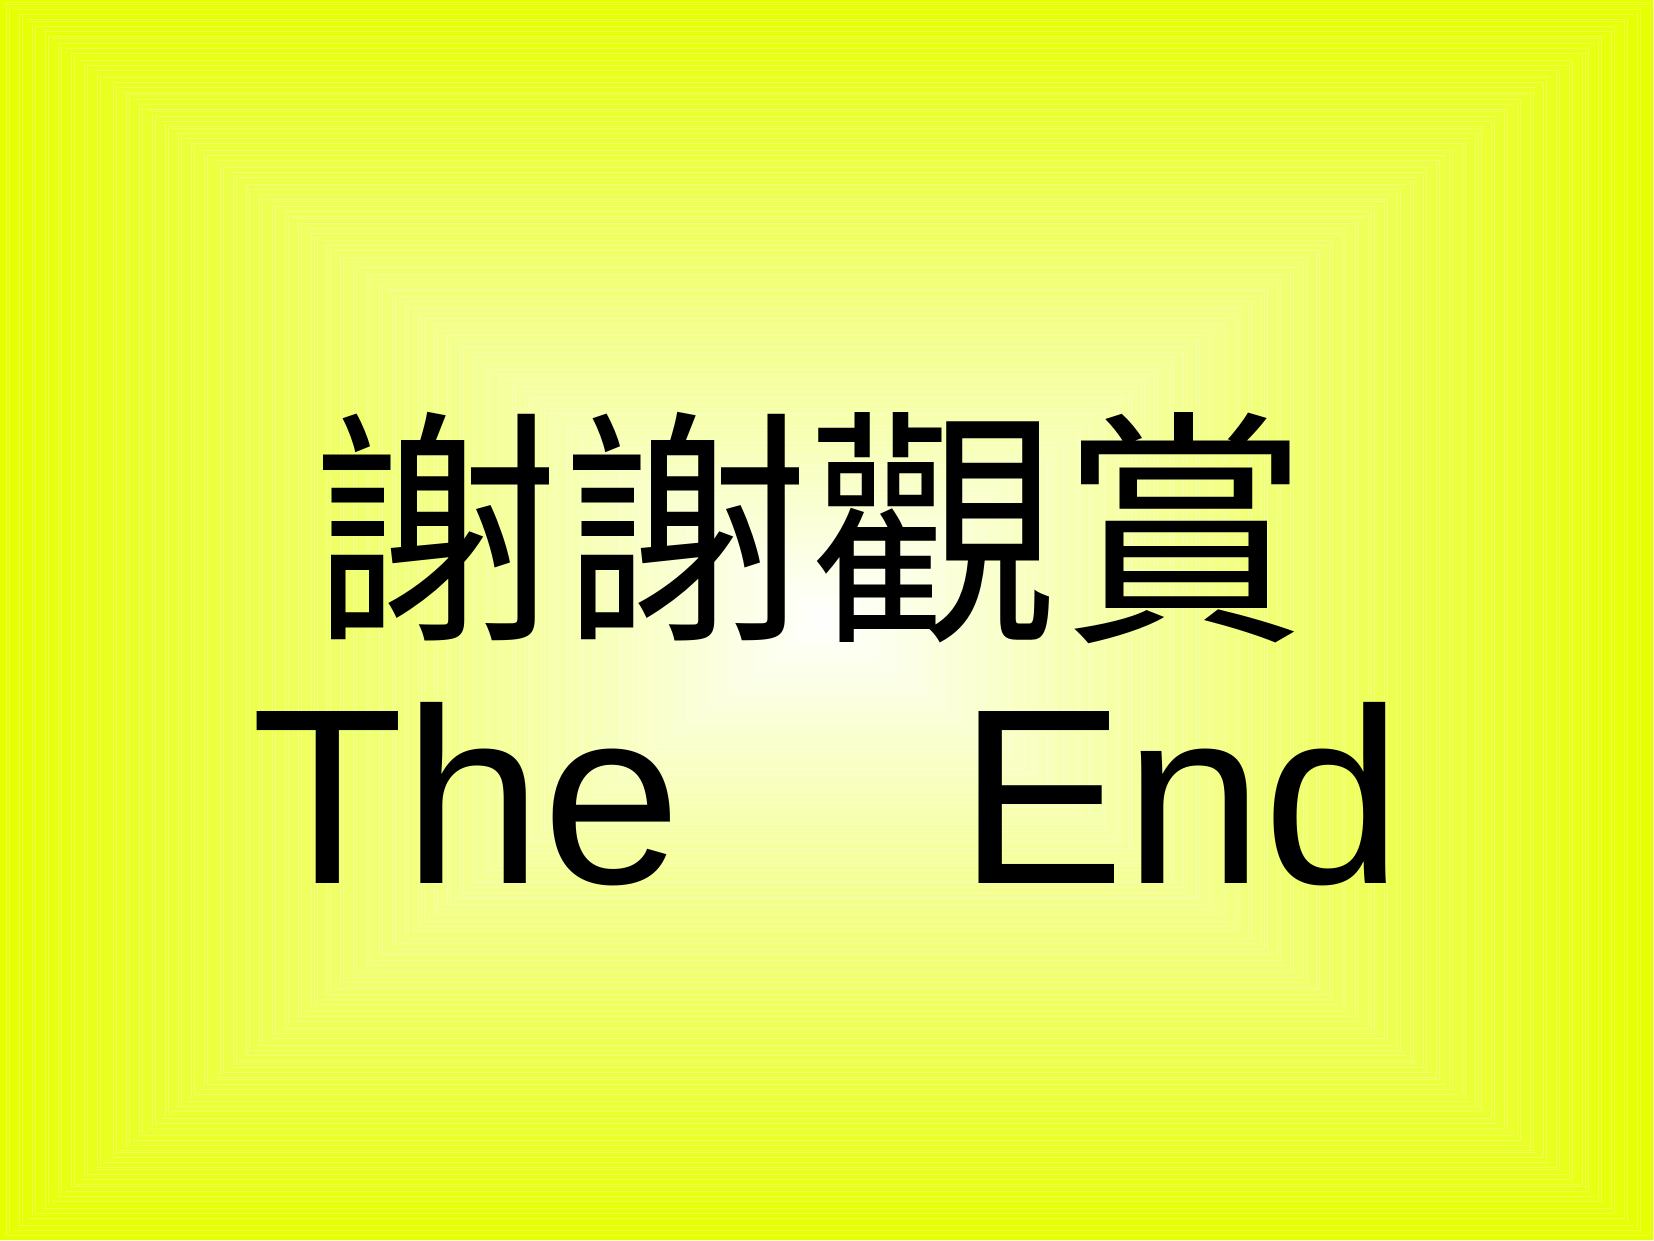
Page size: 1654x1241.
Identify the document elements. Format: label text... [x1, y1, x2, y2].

text_box 謝謝觀賞 [295, 324, 1329, 640]
text_box The End [236, 649, 1477, 975]
